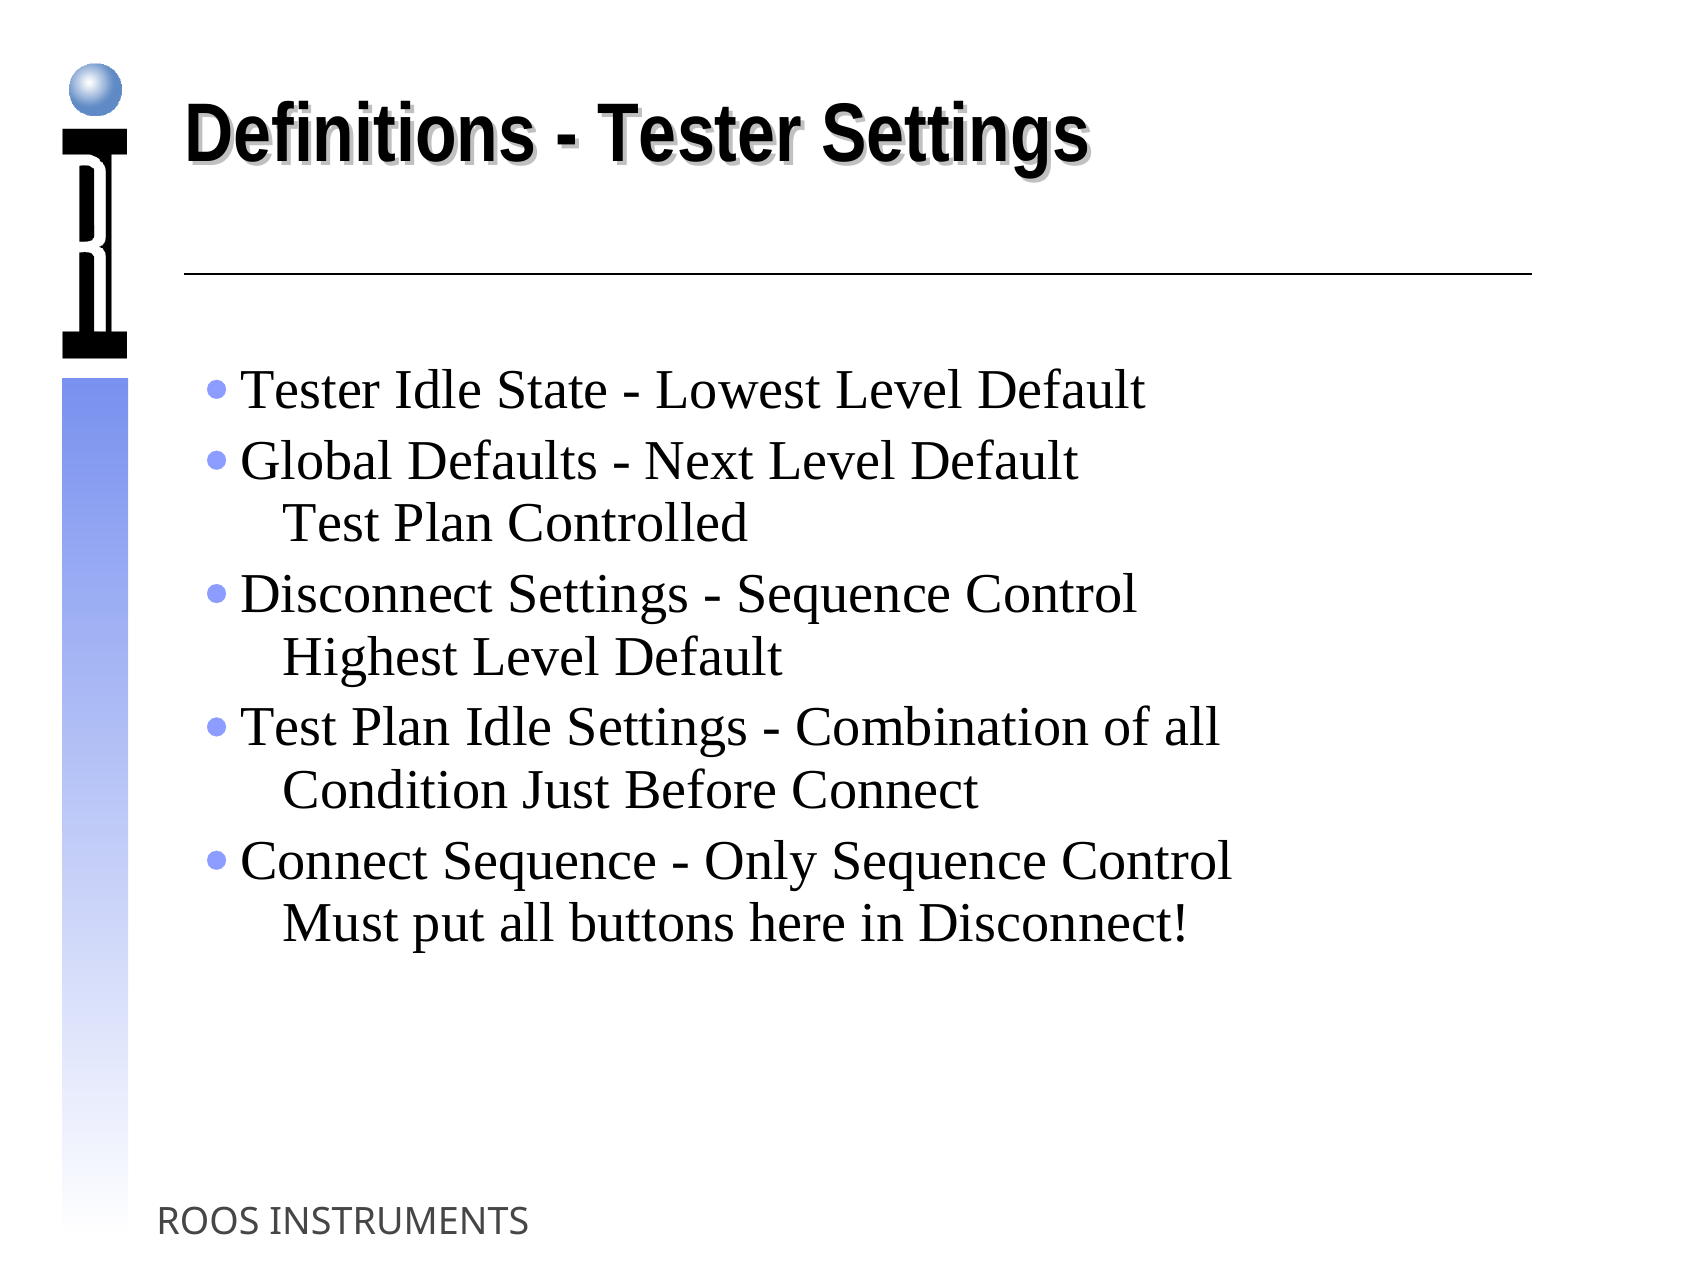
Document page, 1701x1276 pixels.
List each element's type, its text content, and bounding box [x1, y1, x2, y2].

text_box Tester Idle State - Lowest Level Default Global Defaults - Next Level Default Test Plan Controlled Disconnect Settings - Sequence Control Highest Level Default Test Plan Idle Settings - Combination of all Condition Just Before Connect Connect Sequence - Only Sequence Control Must put all buttons here in Disconnect! [192, 358, 1550, 962]
text_box Definitions - Tester Settings [184, 92, 1539, 268]
